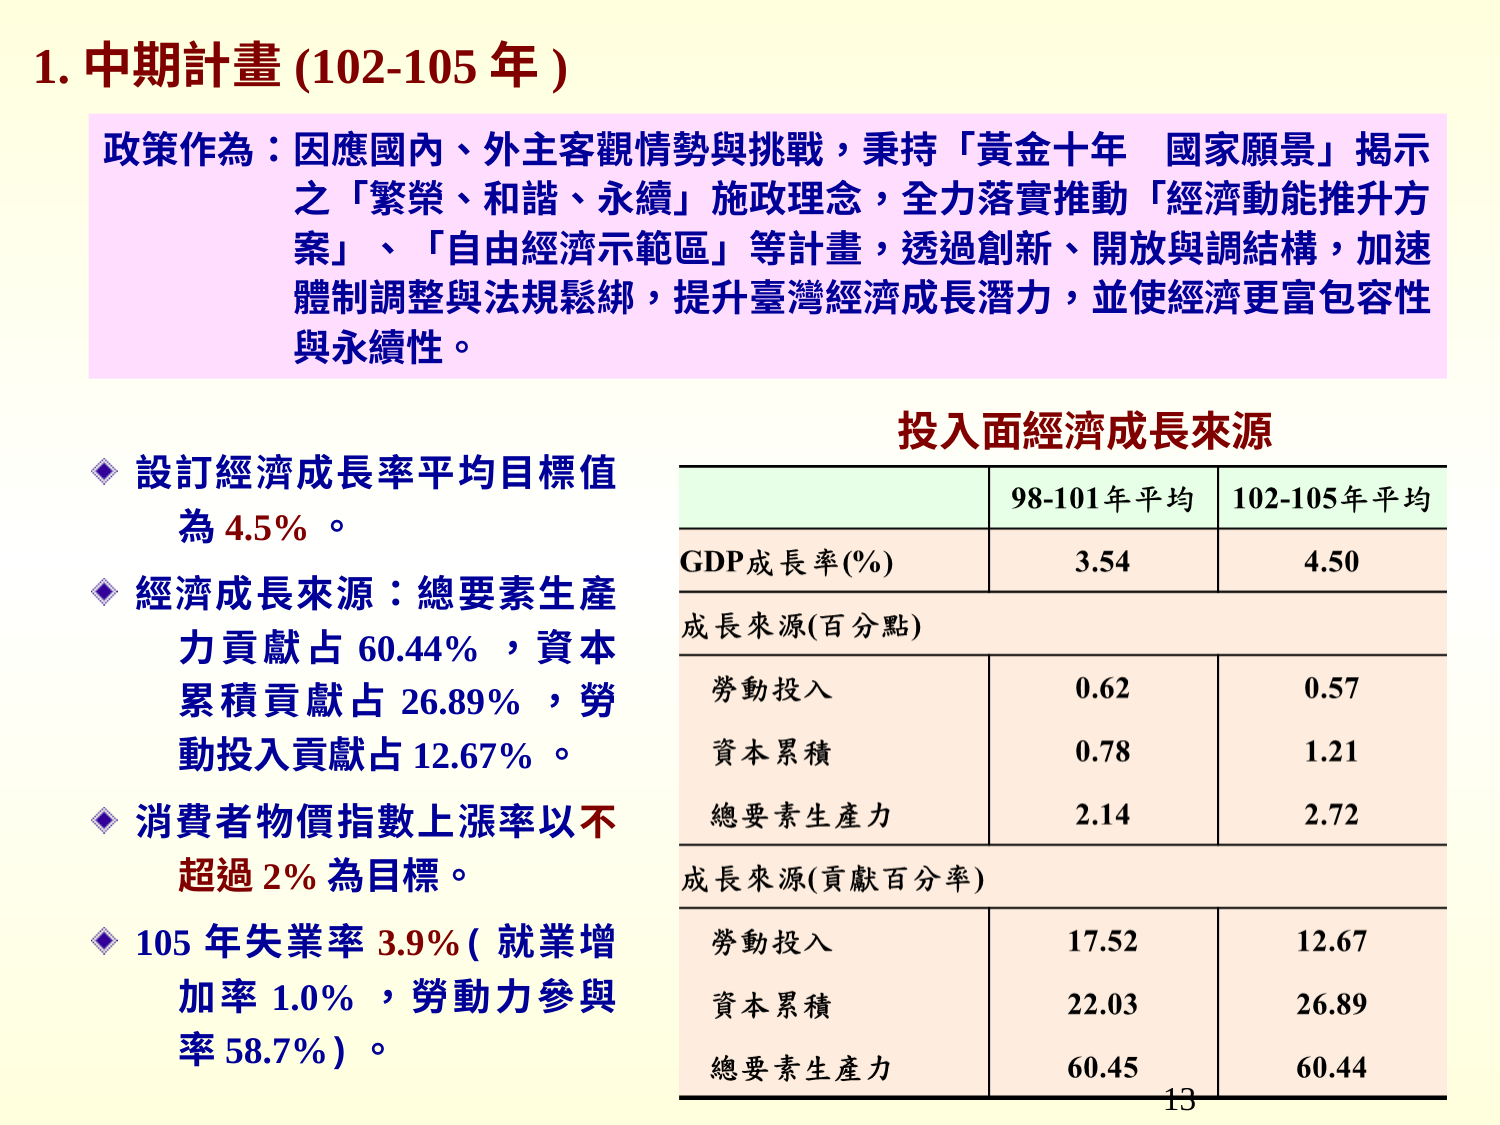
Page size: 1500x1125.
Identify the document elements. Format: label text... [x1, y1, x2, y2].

text_box 政策作為：因應國內、外主客觀情勢與挑戰，秉持「黃金十年 國家願景」揭示之「繁榮、和諧、永續」施政理念，全力落實推動「經濟動能推升方案」、「自由經濟示範區」等計畫，透過創新、開放與調結構，加速體制調整與法規鬆綁，提升臺灣經濟成長潛力，並使經濟更富包容性與永續性。 [88, 113, 1447, 379]
text_box 13 [1147, 1046, 1498, 1125]
text_box 1.中期計畫(102-105年) [18, 8, 1128, 101]
text_box 設訂經濟成長率平均目標值為4.5%。 經濟成長來源：總要素生產力貢獻占60.44%，資本累積貢獻占26.89%，勞動投入貢獻占12.67%。 消費者物價指數上漲率以不超過2%為目標。 105年失業率3.9%(就業增加率1.0%，勞動力參與率58.7%)。 [76, 432, 632, 1086]
text_box 投入面經濟成長來源 [809, 397, 1363, 463]
picture [661, 466, 1452, 1104]
